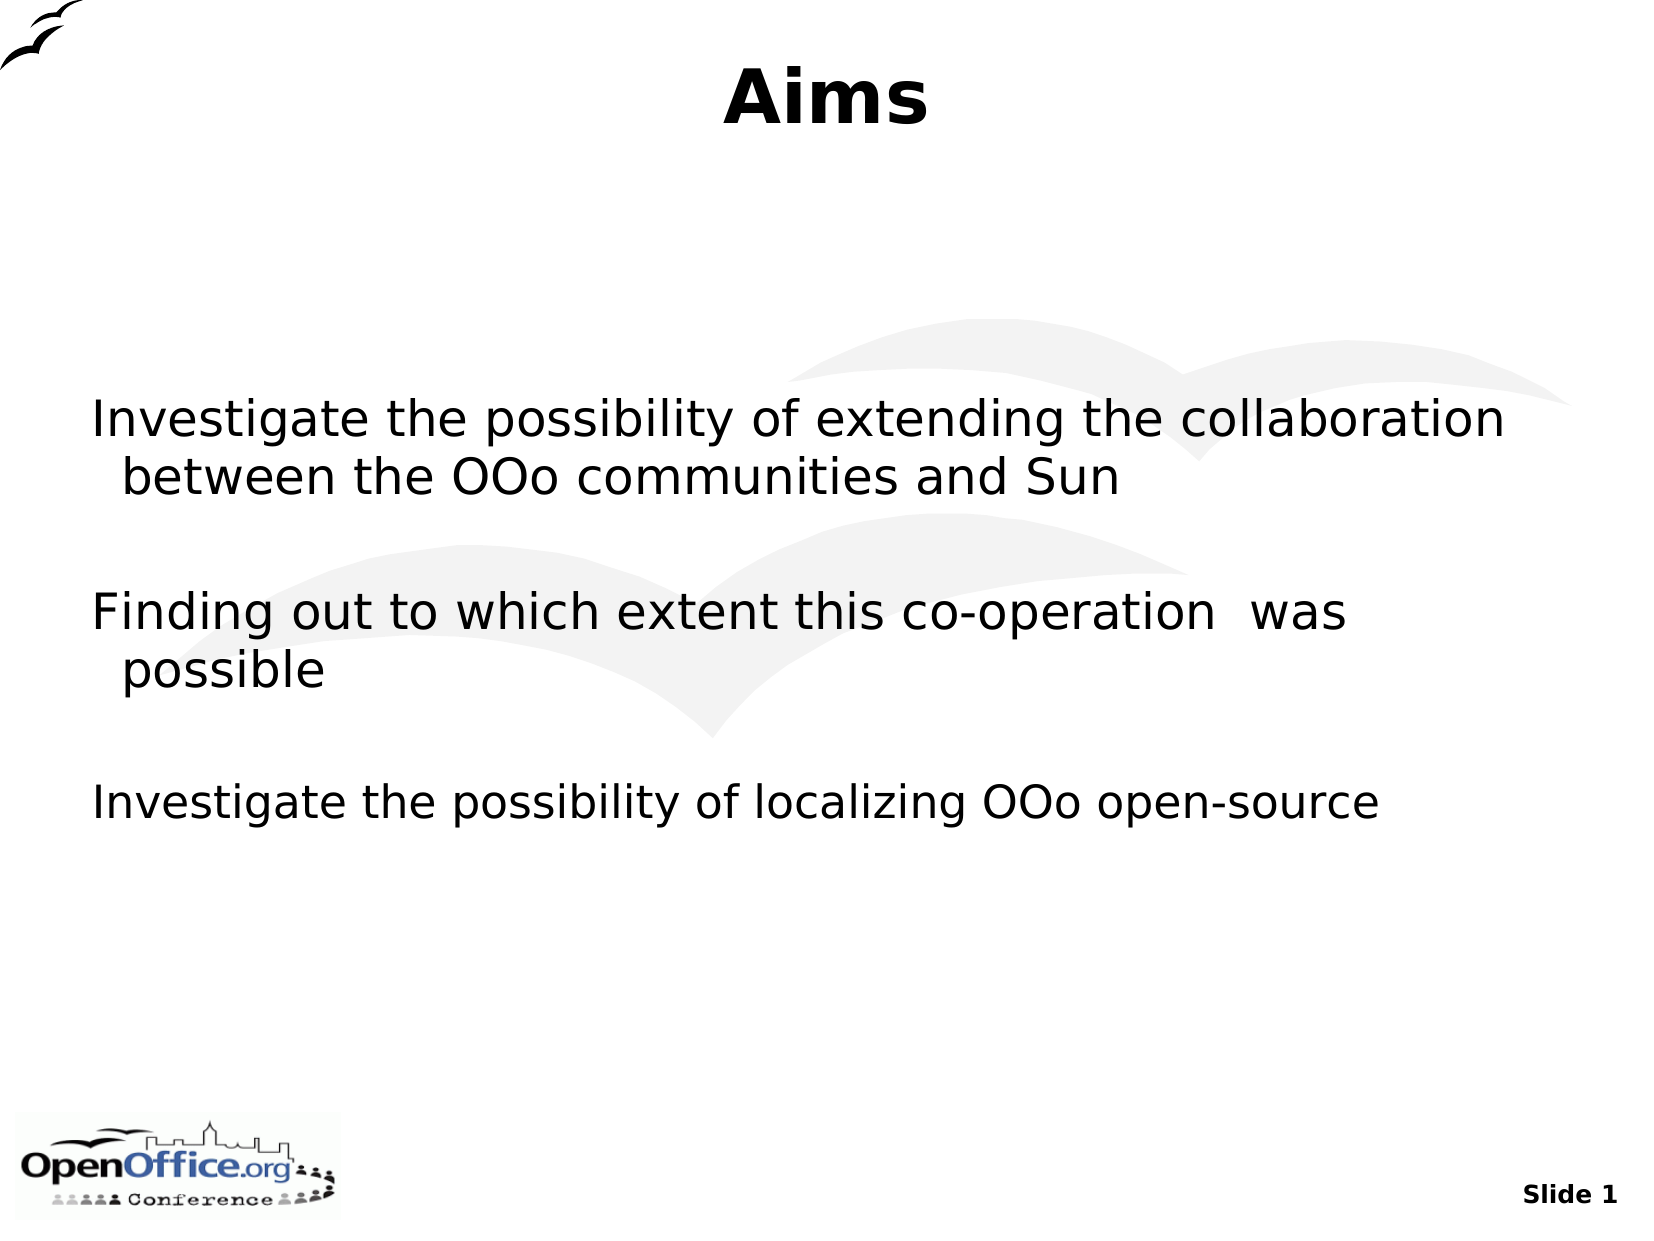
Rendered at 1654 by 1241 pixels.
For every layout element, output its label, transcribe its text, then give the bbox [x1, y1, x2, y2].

picture [15, 1112, 341, 1220]
list Investigate the possibility of extending the collaboration between the OOo communities and Sun Finding out to which extent this co-operation was possible Investigate the possibility of localizing OOo open-source [91, 389, 1518, 973]
title Aims [0, 0, 1654, 196]
